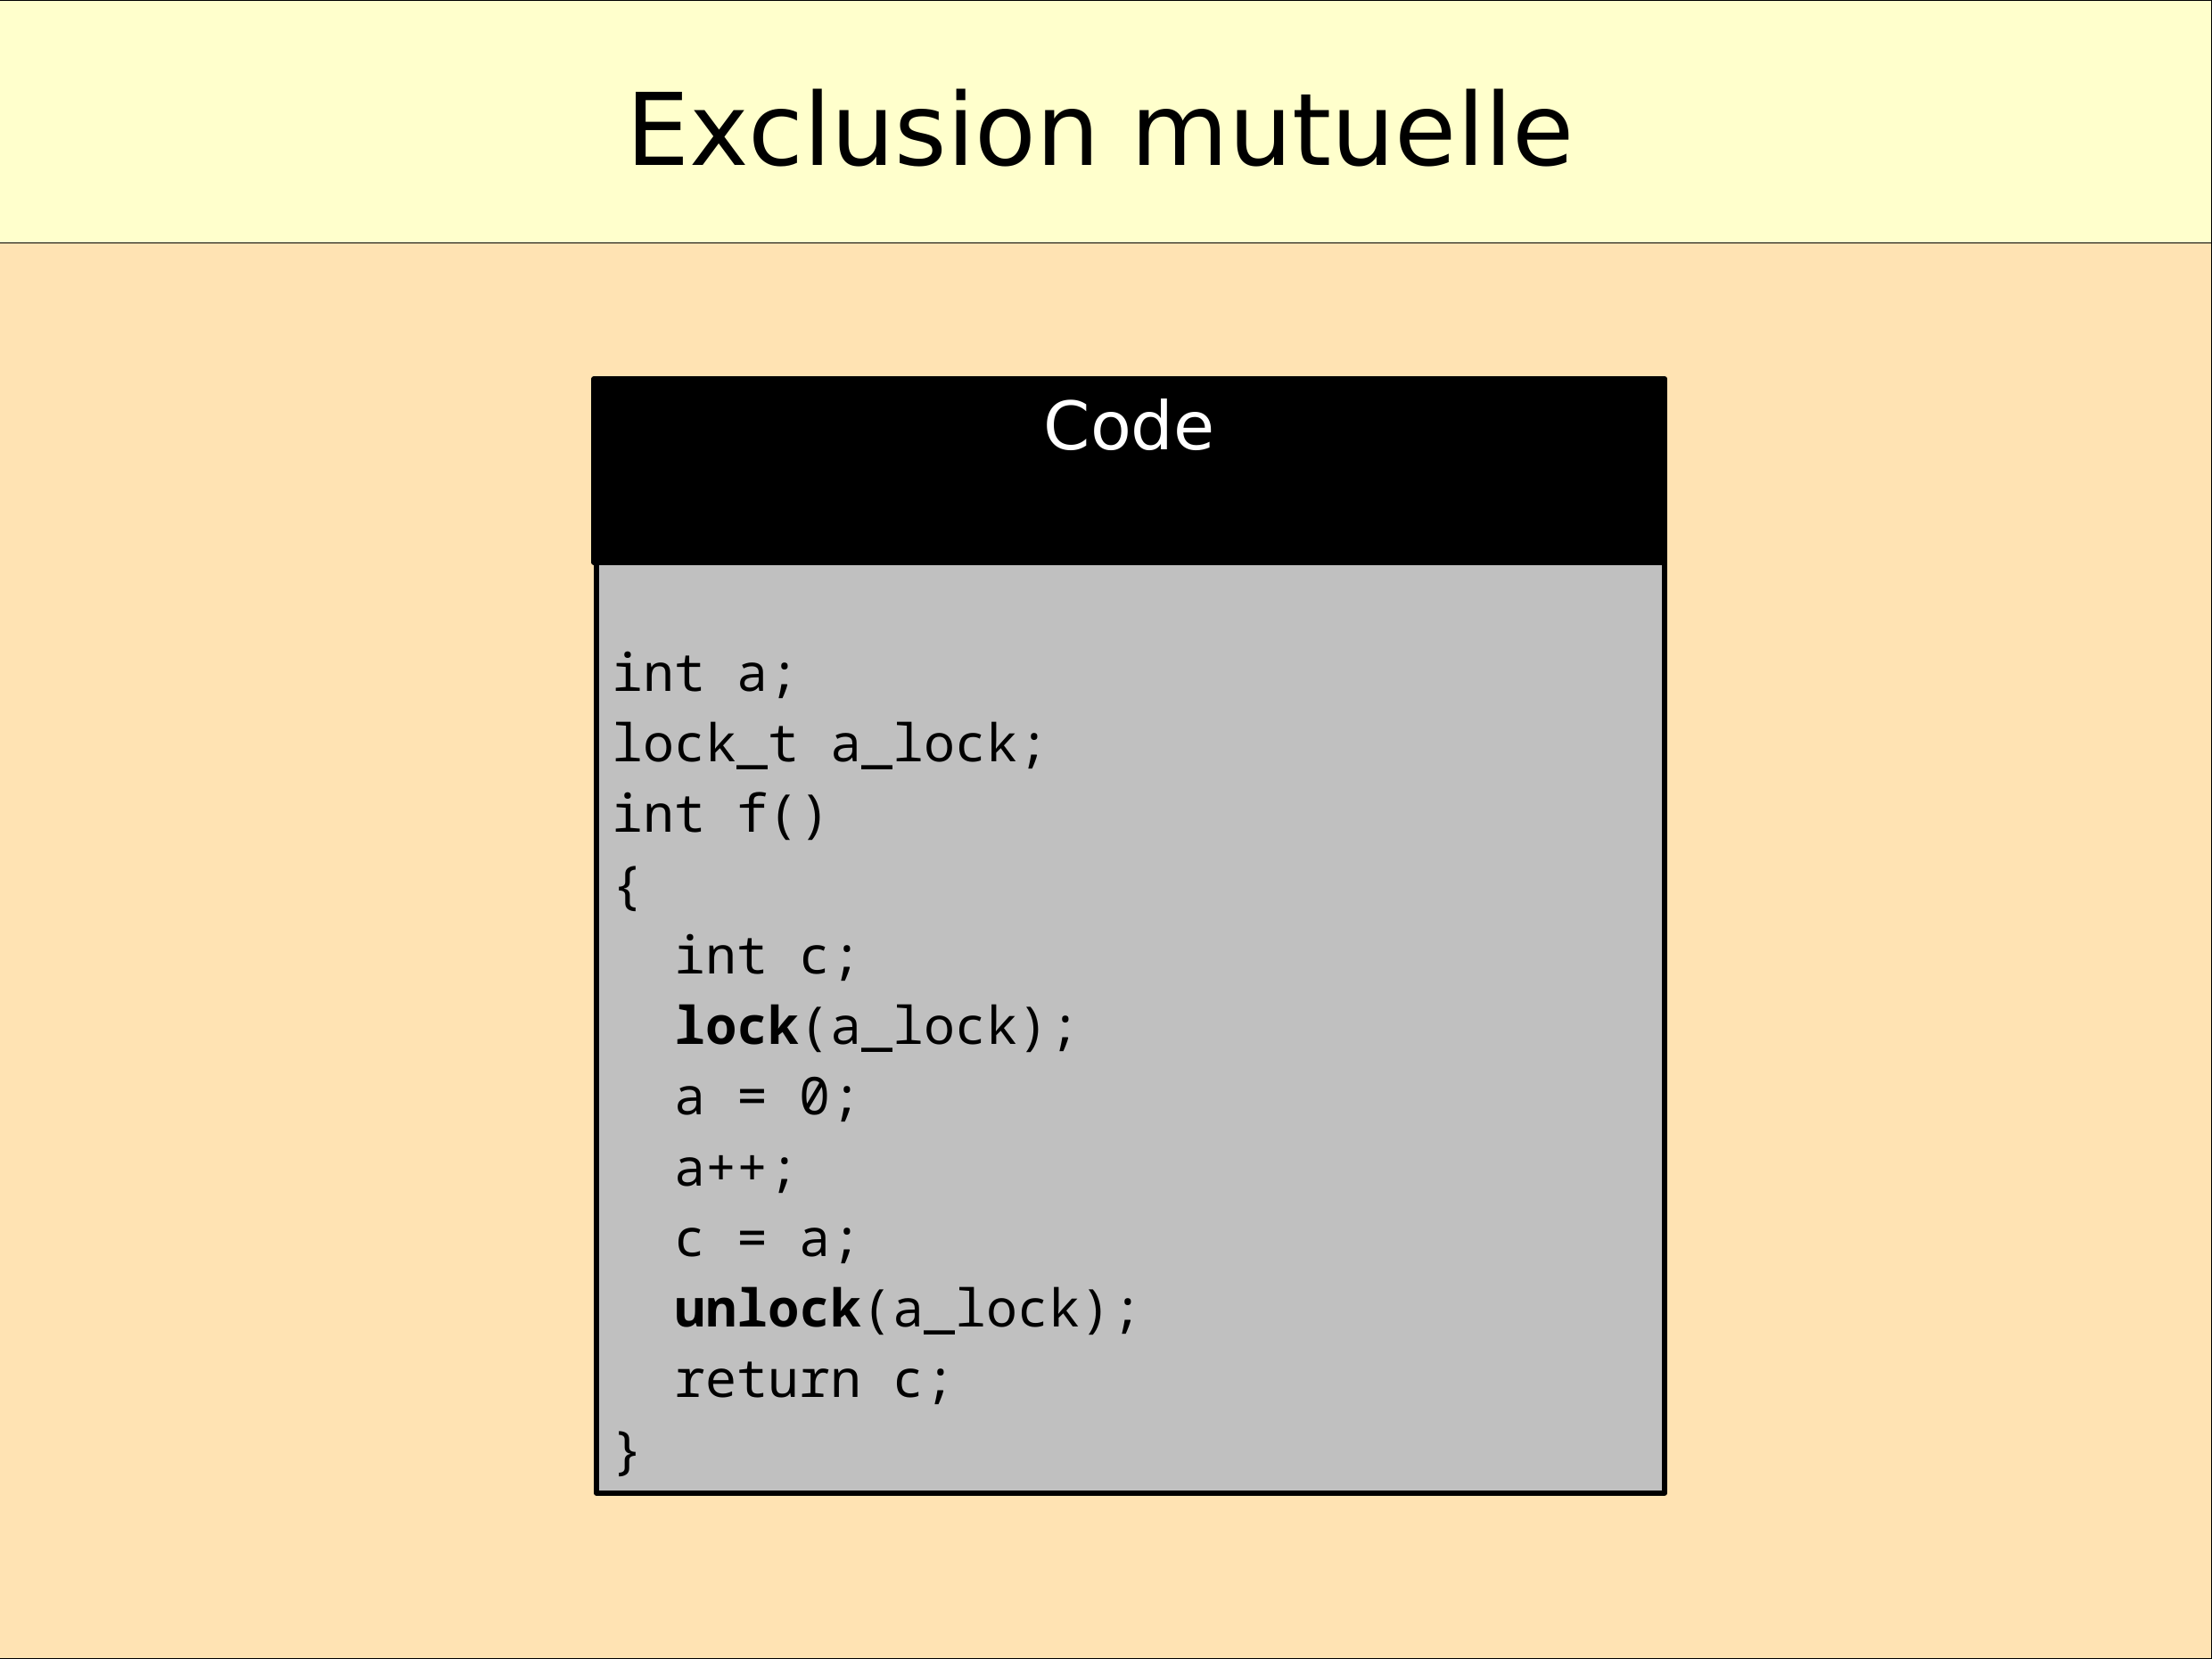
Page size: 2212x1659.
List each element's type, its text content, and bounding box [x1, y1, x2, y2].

text_box int a; lock_t a_lock; int f() { int c; lock(a_lock); a = 0; a++; c = a; unlock(a_lock); return c; } [596, 565, 1665, 1493]
title Exclusion mutuelle [153, 51, 2048, 211]
text_box Code [594, 379, 1665, 563]
